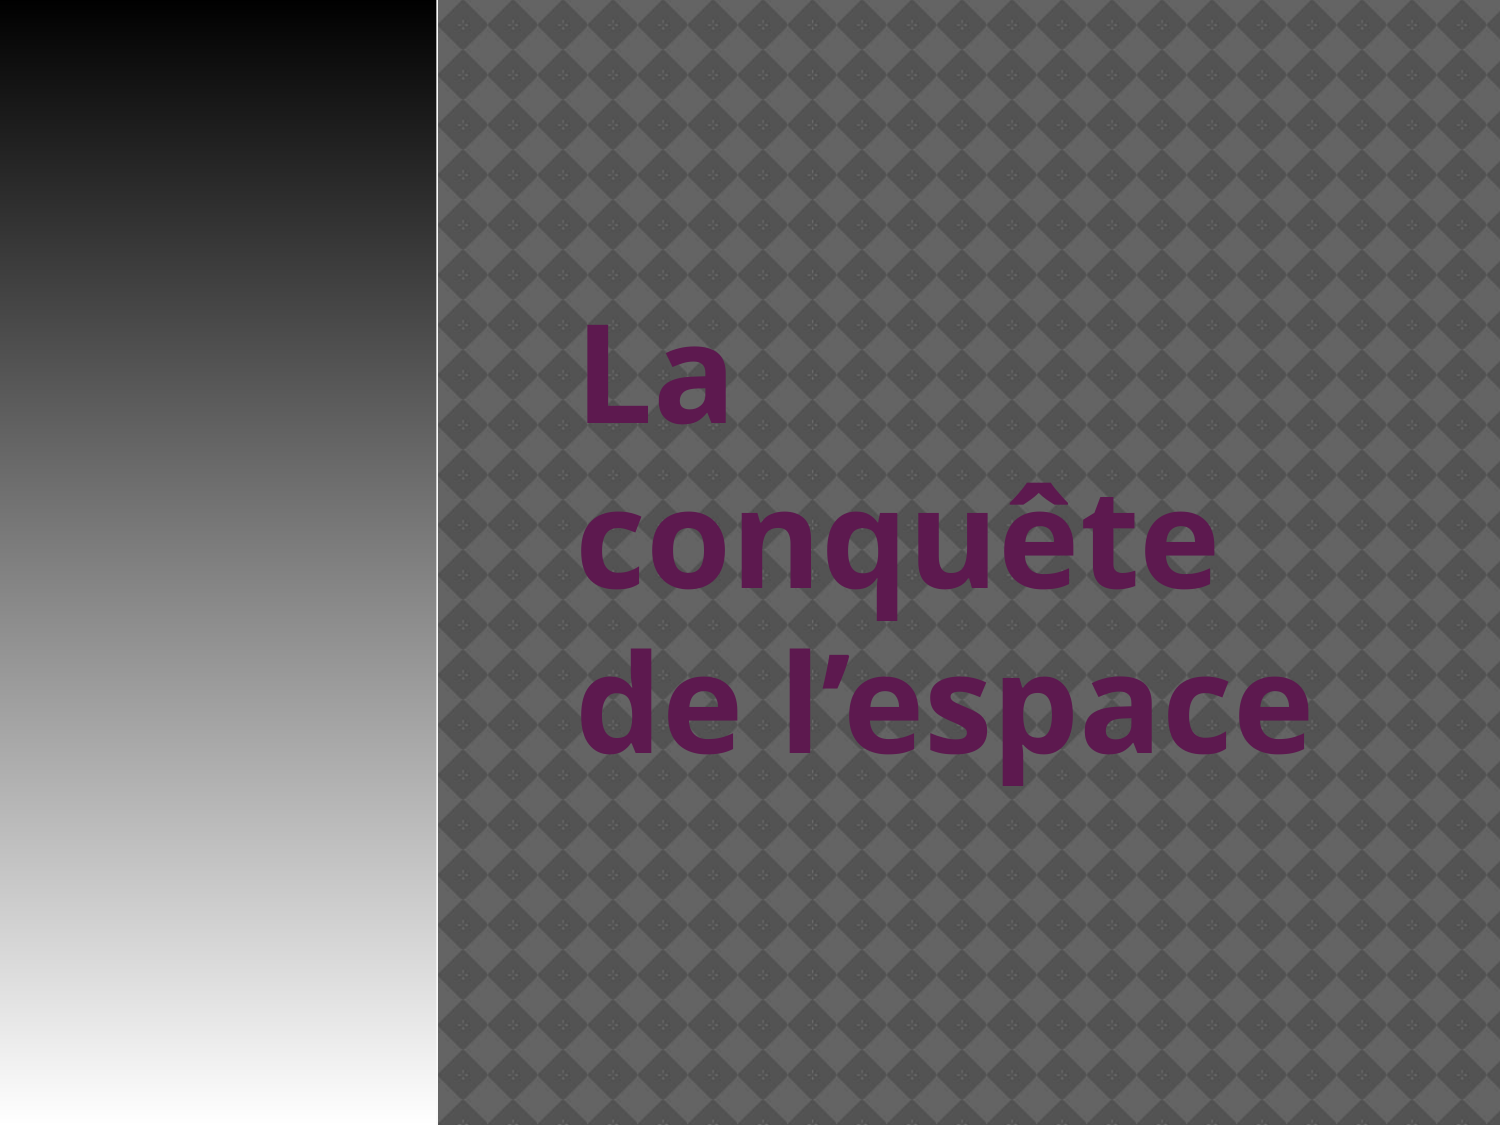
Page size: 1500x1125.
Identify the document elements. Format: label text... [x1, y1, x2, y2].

picture [438, 0, 1500, 1125]
title La conquête de l’espace [561, 278, 1399, 750]
